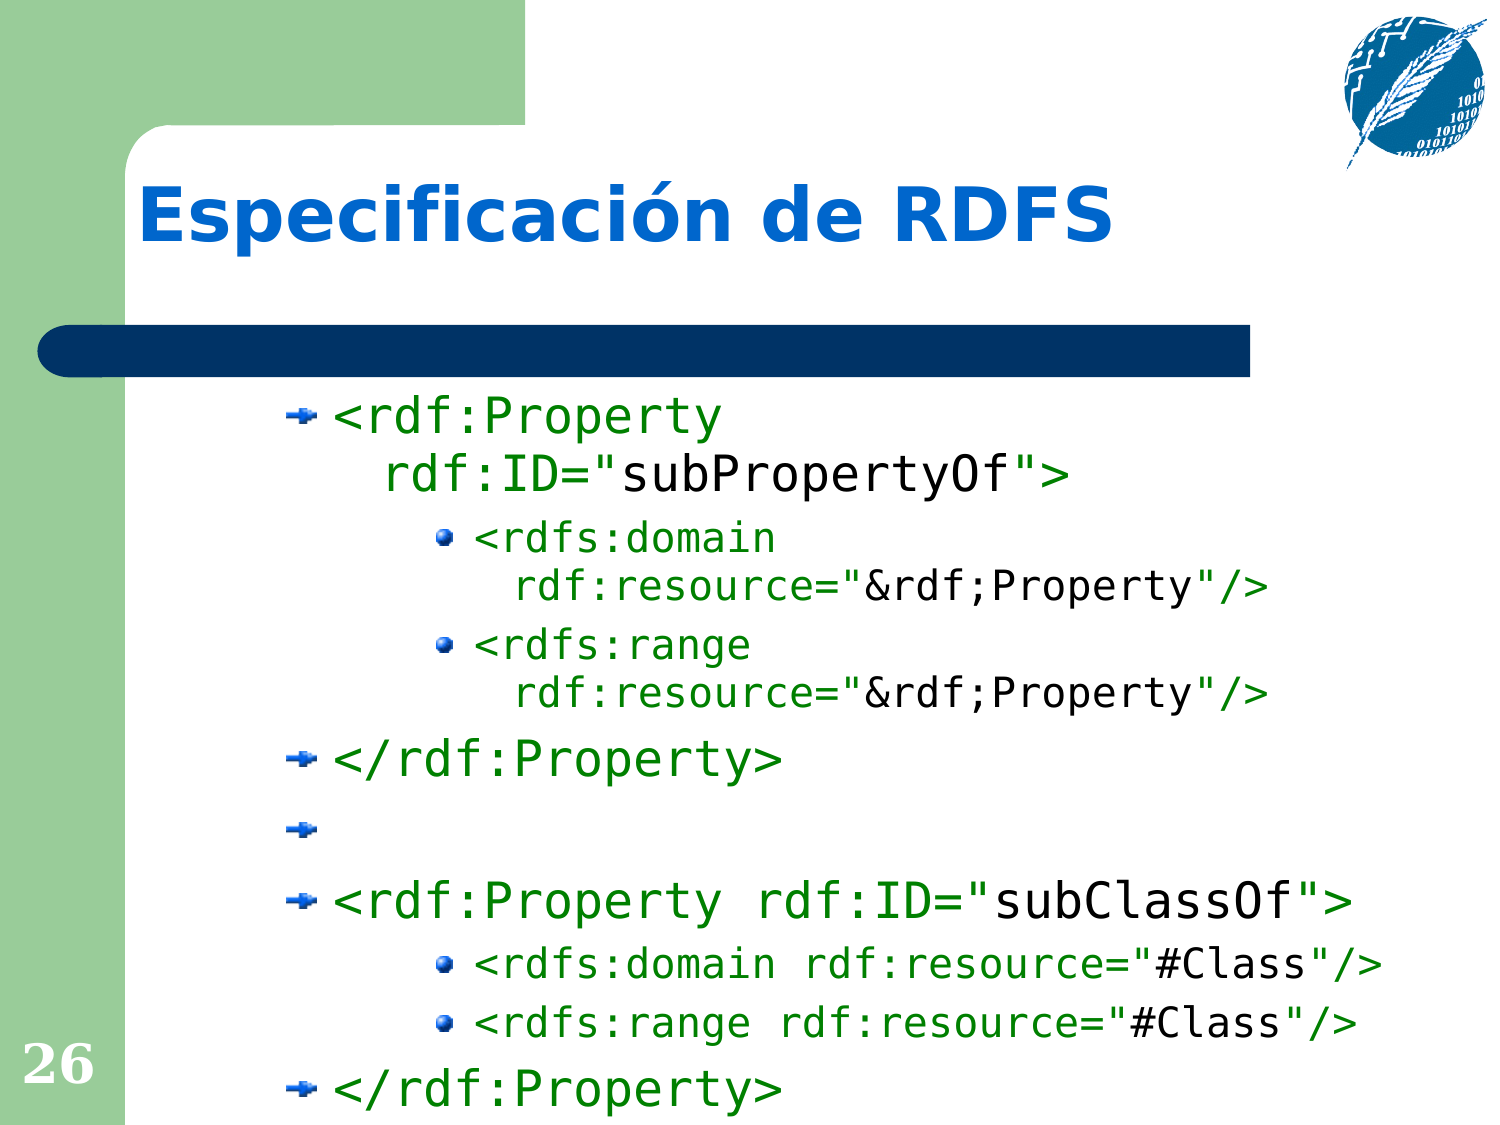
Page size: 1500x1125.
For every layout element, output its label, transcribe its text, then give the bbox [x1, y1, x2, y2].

title Especificación de RDFS [135, 135, 1413, 301]
picture [1427, 138, 1431, 148]
picture [1341, 15, 1487, 172]
picture [1433, 139, 1440, 147]
list <rdf:Property rdf:ID="subPropertyOf"> <rdfs:domain rdf:resource="&rdf;Property"/> <rdfs:range rdf:resource="&rdf;Property"/> </rdf:Property> <rdf:Property rdf:ID="subClassOf"> <rdfs:domain rdf:resource="#Class"/> <rdfs:range rdf:resource="#Class"/> </rdf:Property> [136, 386, 1399, 1121]
picture [1436, 127, 1450, 136]
picture [1416, 140, 1425, 149]
